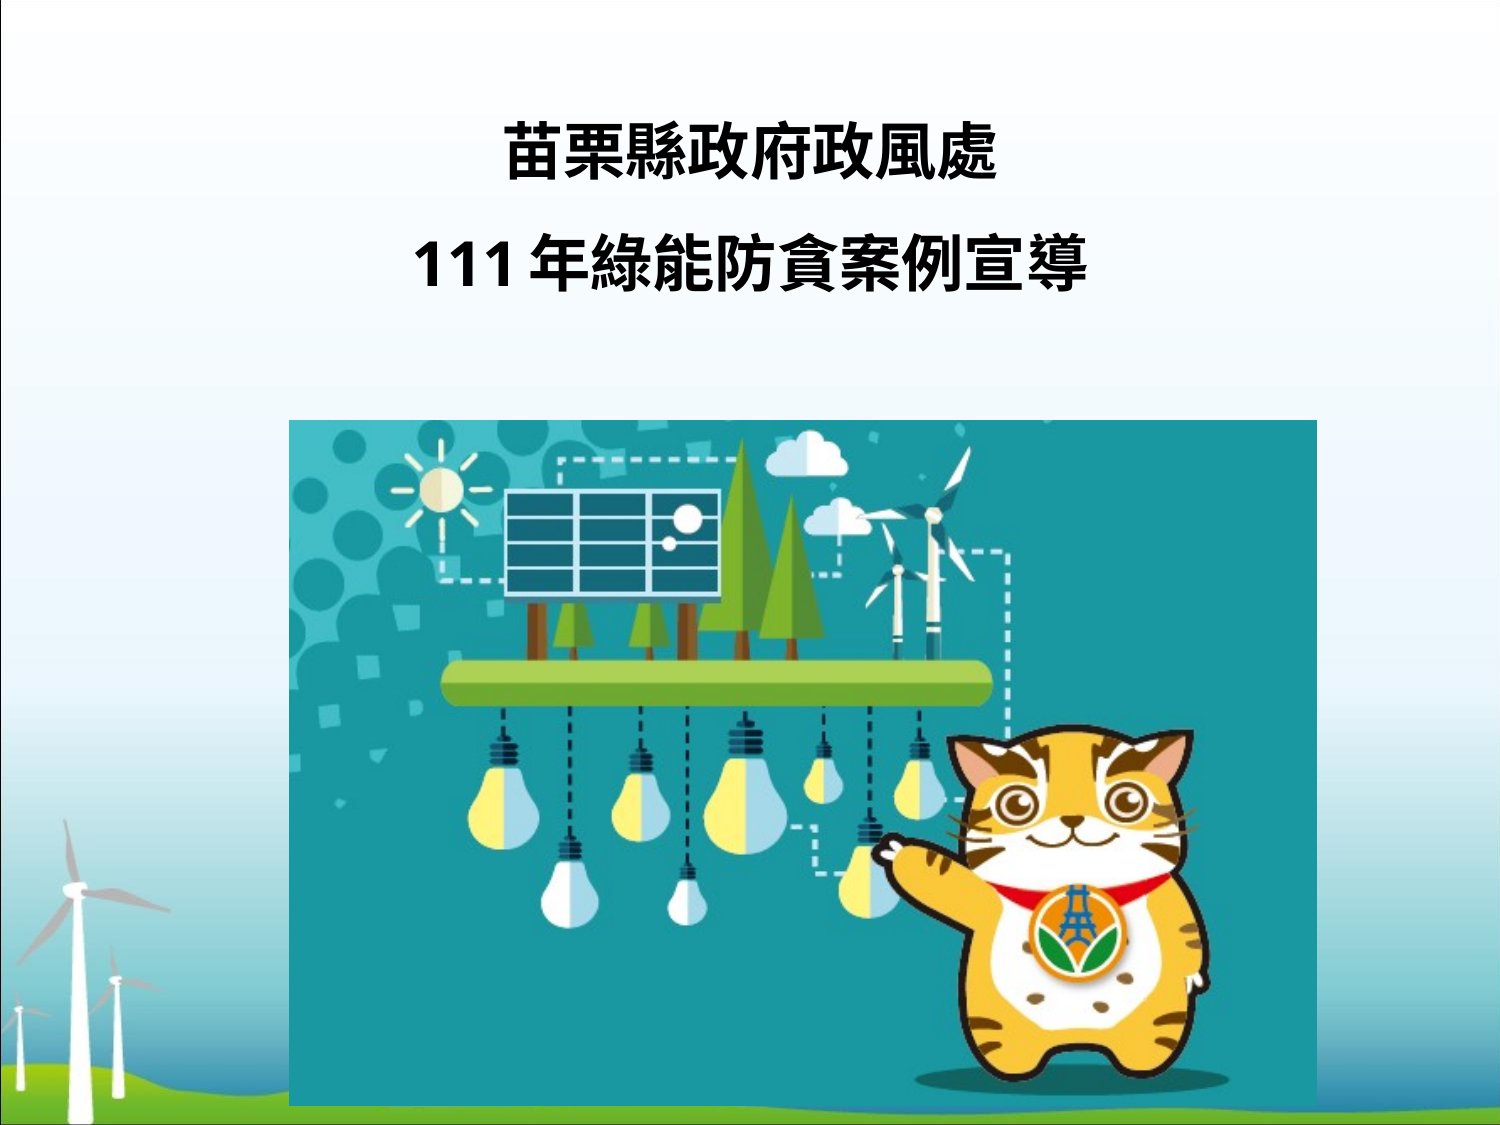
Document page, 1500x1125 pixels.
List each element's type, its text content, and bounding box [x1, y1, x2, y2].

picture [0, 0, 1500, 1125]
title 苗栗縣政府政風處 111年綠能防貪案例宣導 [112, 66, 1388, 308]
